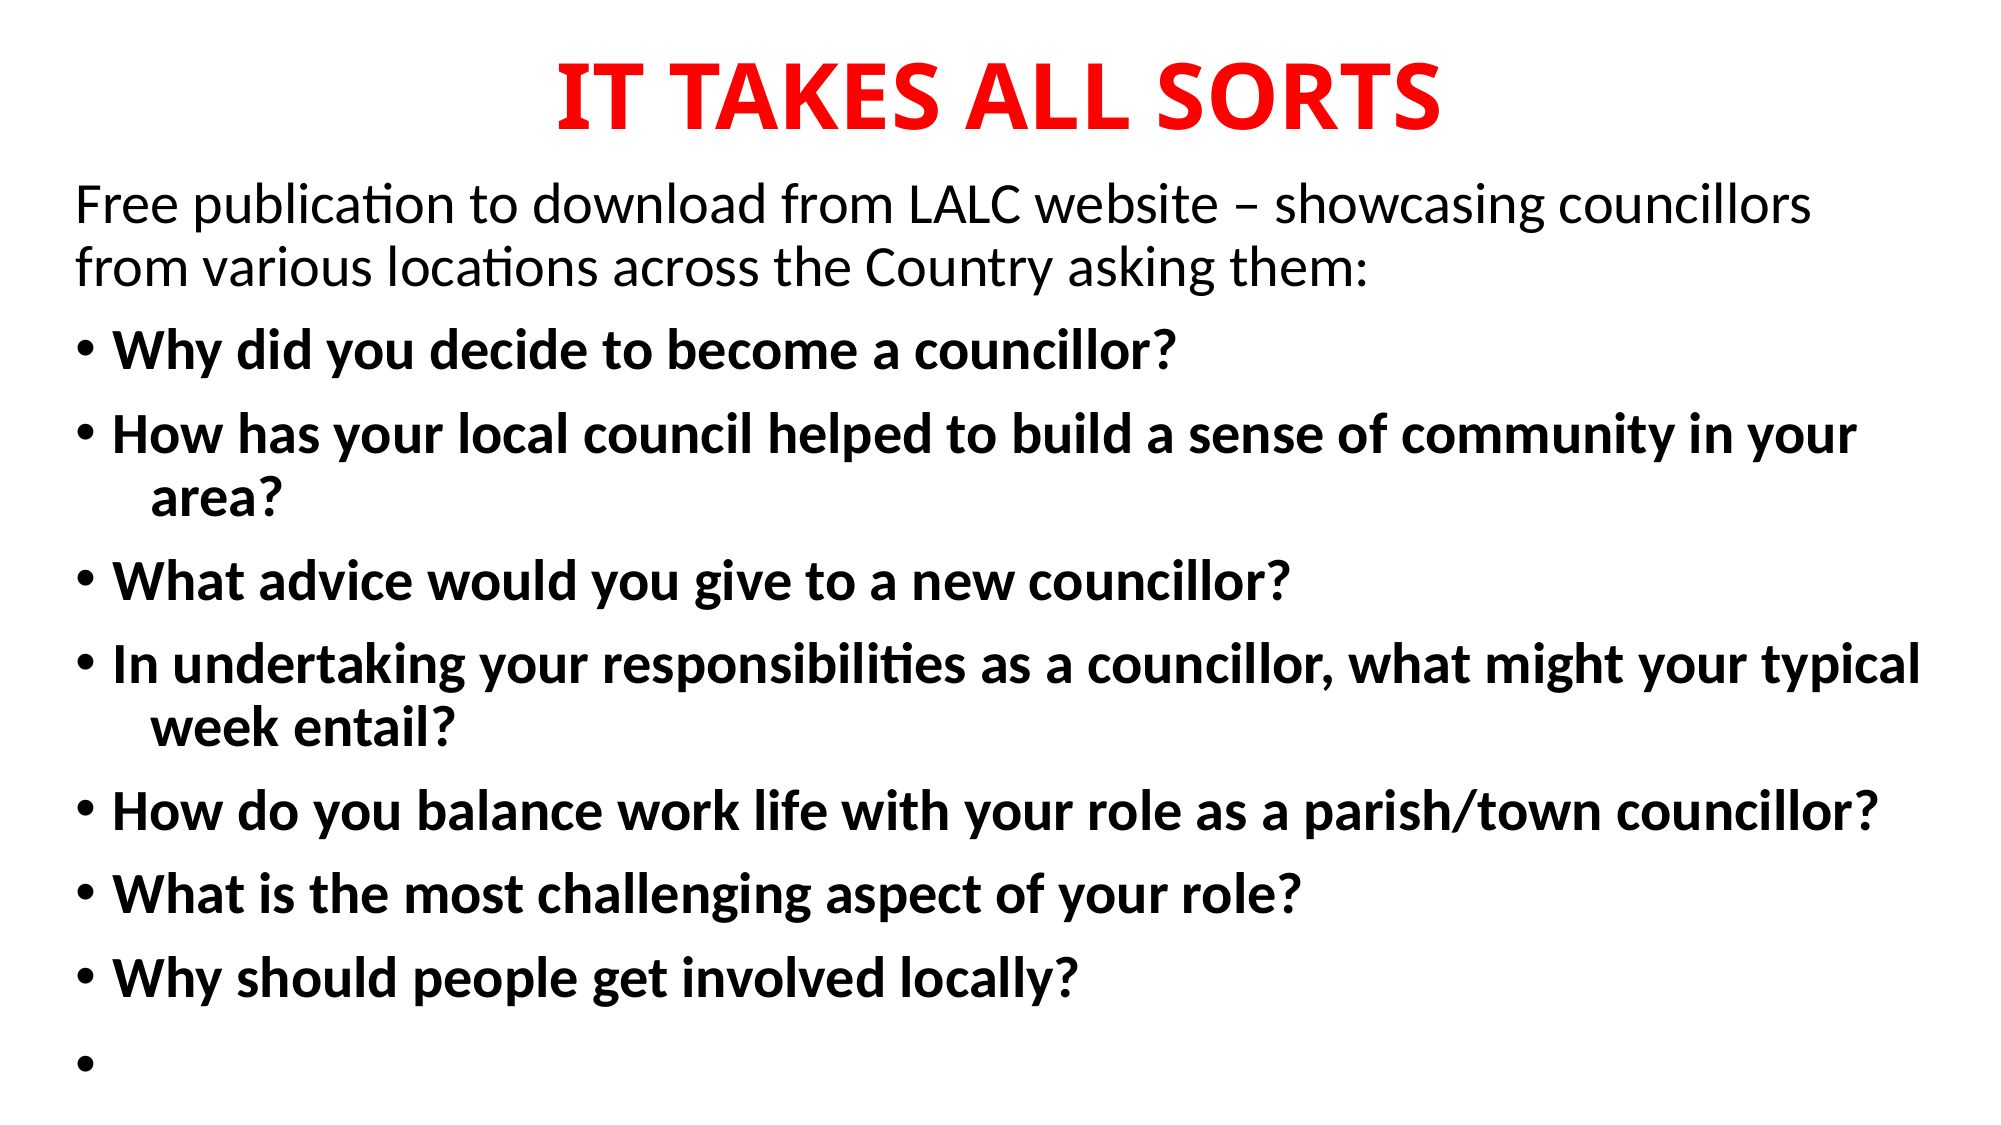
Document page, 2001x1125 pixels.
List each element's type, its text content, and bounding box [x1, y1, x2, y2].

title IT TAKES ALL SORTS [137, 35, 1863, 165]
list Free publication to download from LALC website – showcasing councillors from various locations across the Country asking them: Why did you decide to become a councillor? How has your local council helped to build a sense of community in your area? What advice would you give to a new councillor? In undertaking your responsibilities as a councillor, what might your typical week entail? How do you balance work life with your role as a parish/town councillor? What is the most challenging aspect of your role? Why should people get involved locally? [60, 165, 1951, 1072]
